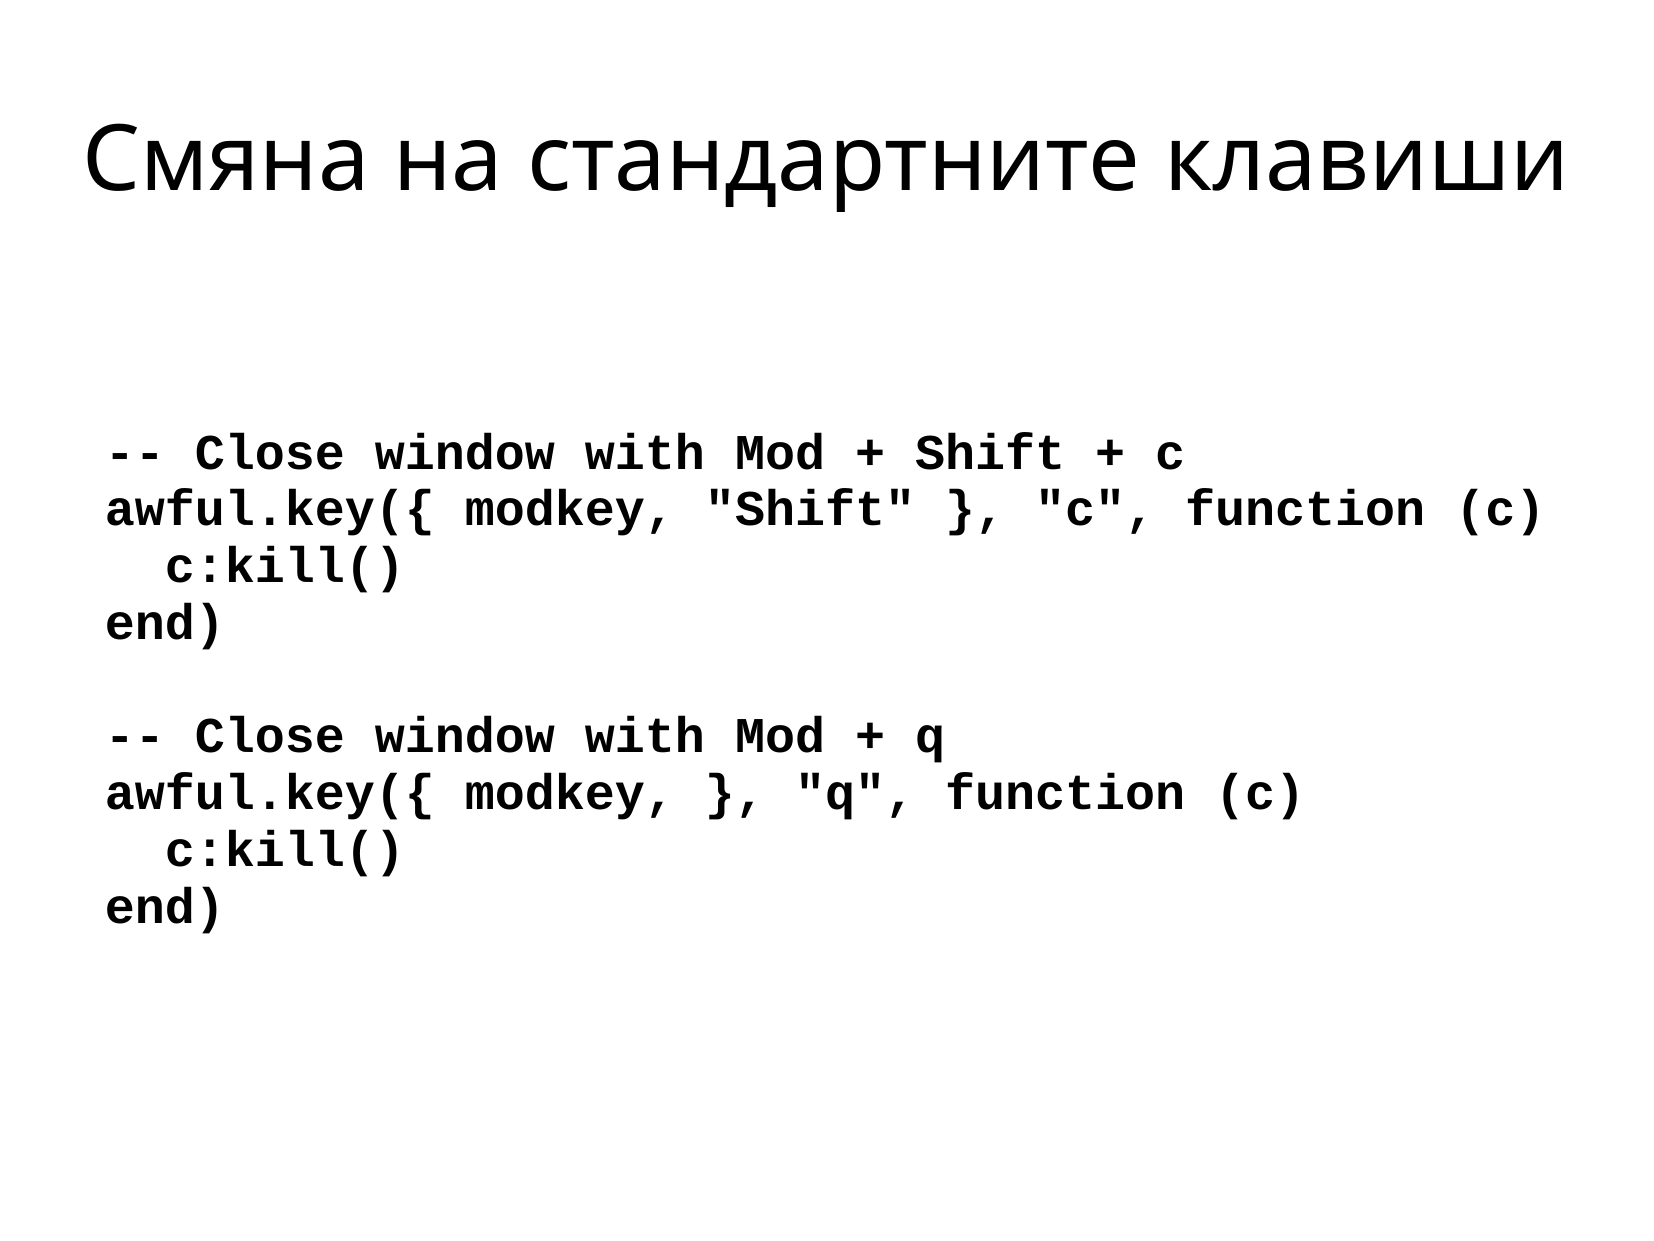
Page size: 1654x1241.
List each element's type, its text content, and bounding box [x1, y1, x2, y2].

text_box -- Close window with Mod + Shift + c awful.key({ modkey, "Shift" }, "c", function (c) c:kill() end) -- Close window with Mod + q awful.key({ modkey, }, "q", function (c) c:kill() end) [90, 420, 1576, 992]
title Смяна на стандартните клавиши [0, 0, 1654, 311]
